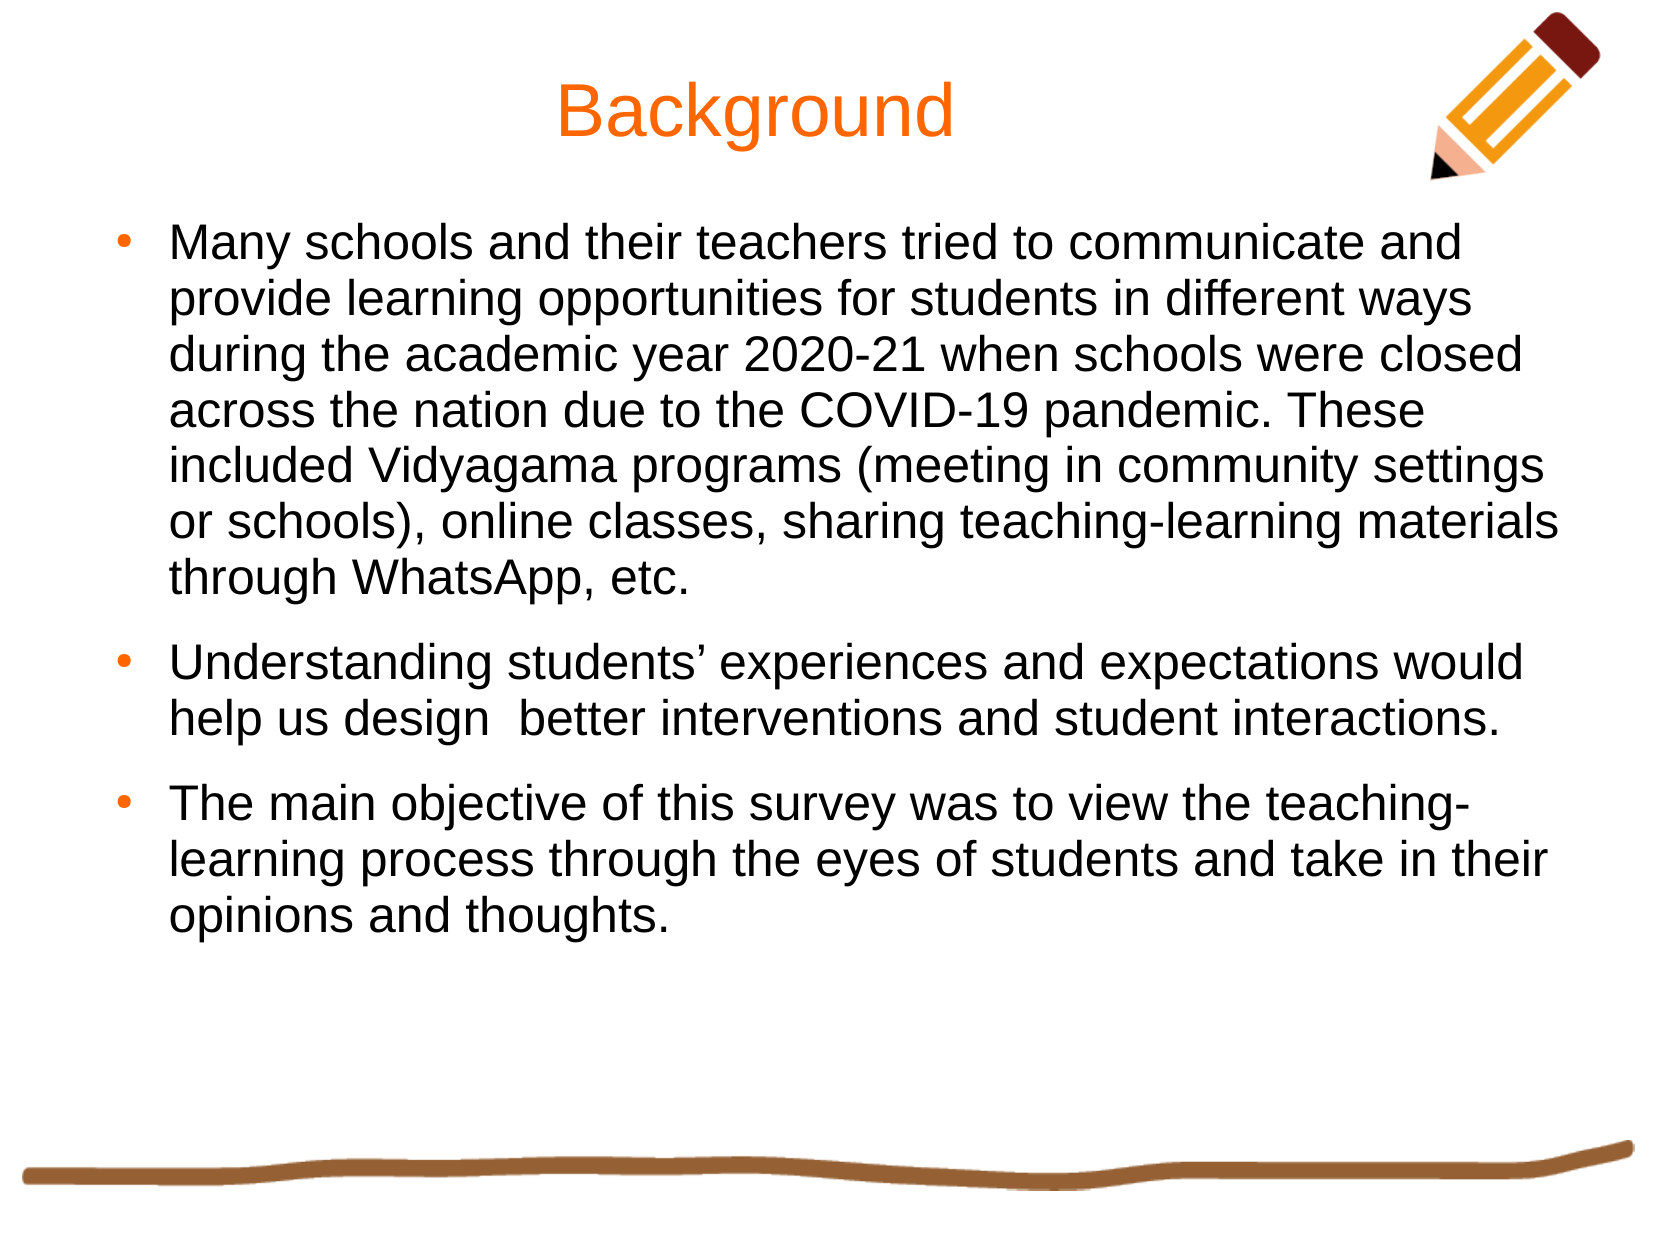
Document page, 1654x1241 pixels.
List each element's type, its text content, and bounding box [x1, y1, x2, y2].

picture [1430, 12, 1601, 181]
picture [22, 1140, 1635, 1191]
title Background [82, 49, 1430, 172]
list Many schools and their teachers tried to communicate and provide learning opportunities for students in different ways during the academic year 2020-21 when schools were closed across the nation due to the COVID-19 pandemic. These included Vidyagama programs (meeting in community settings or schools), online classes, sharing teaching-learning materials through WhatsApp, etc. Understanding students’ experiences and expectations would help us design better interventions and student interactions. The main objective of this survey was to view the teaching-learning process through the eyes of students and take in their opinions and thoughts. [97, 214, 1576, 1046]
